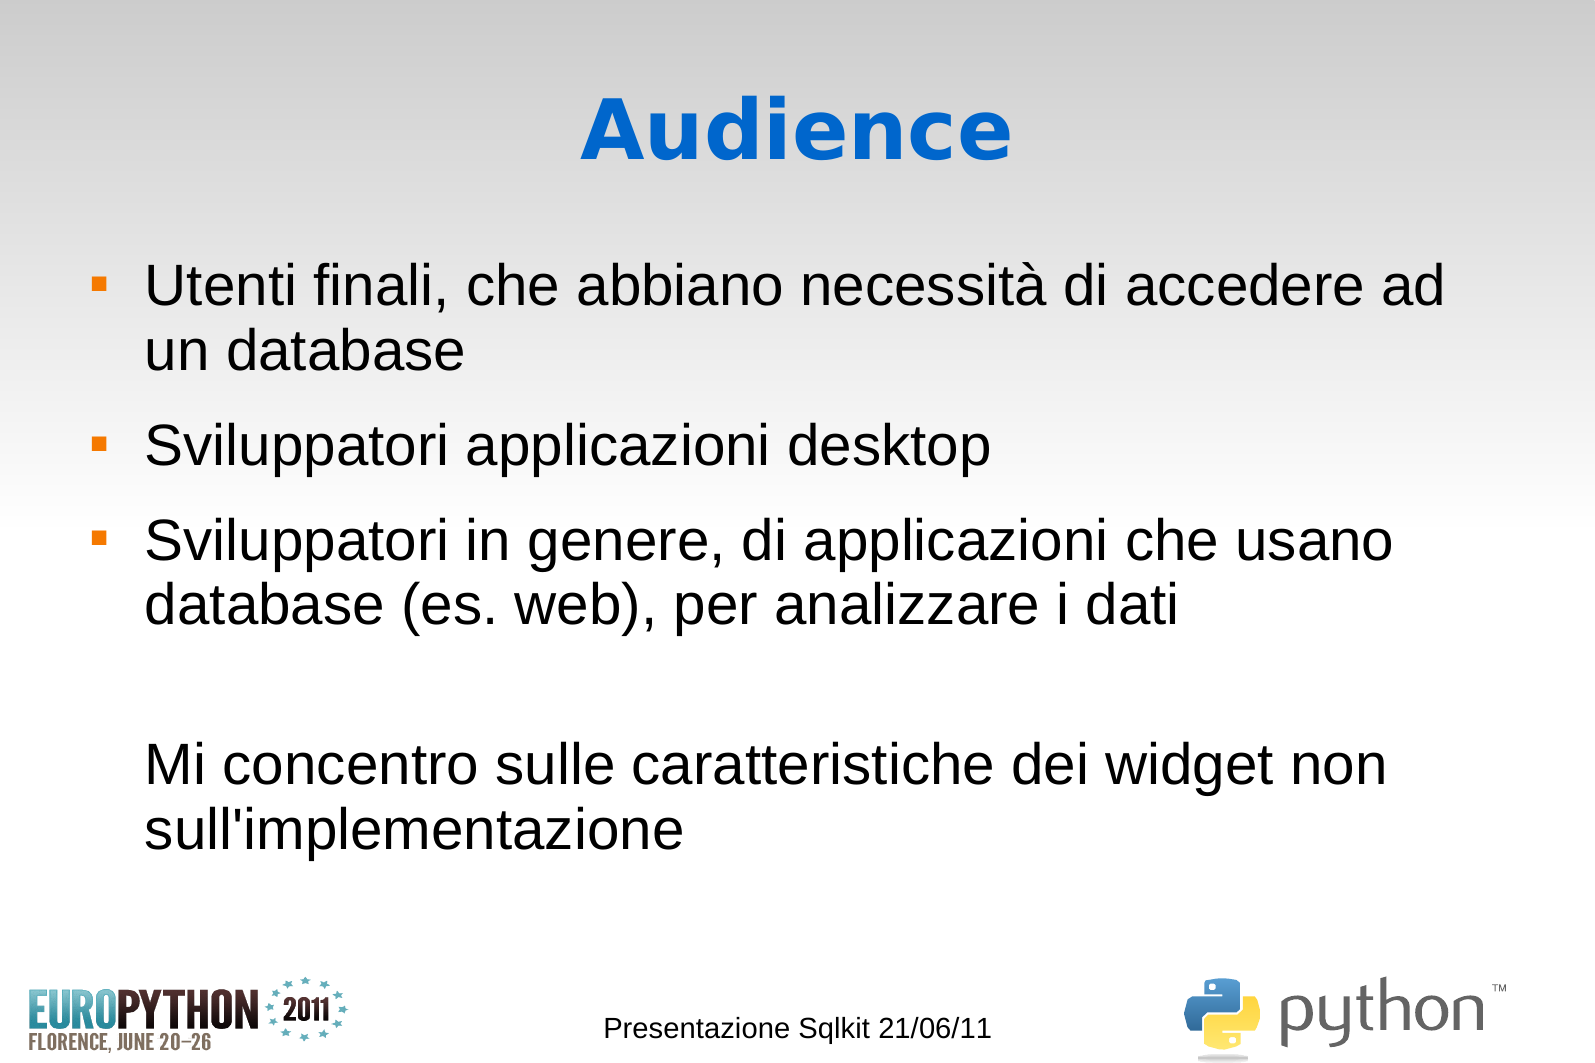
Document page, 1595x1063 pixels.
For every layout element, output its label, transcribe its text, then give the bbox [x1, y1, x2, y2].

title Audience [79, 49, 1515, 213]
picture [29, 974, 355, 1058]
list Utenti finali, che abbiano necessità di accedere ad un database Sviluppatori applicazioni desktop Sviluppatori in genere, di applicazioni che usano database (es. web), per analizzare i dati Mi concentro sulle caratteristiche dei widget non sull'implementazione [74, 253, 1510, 957]
